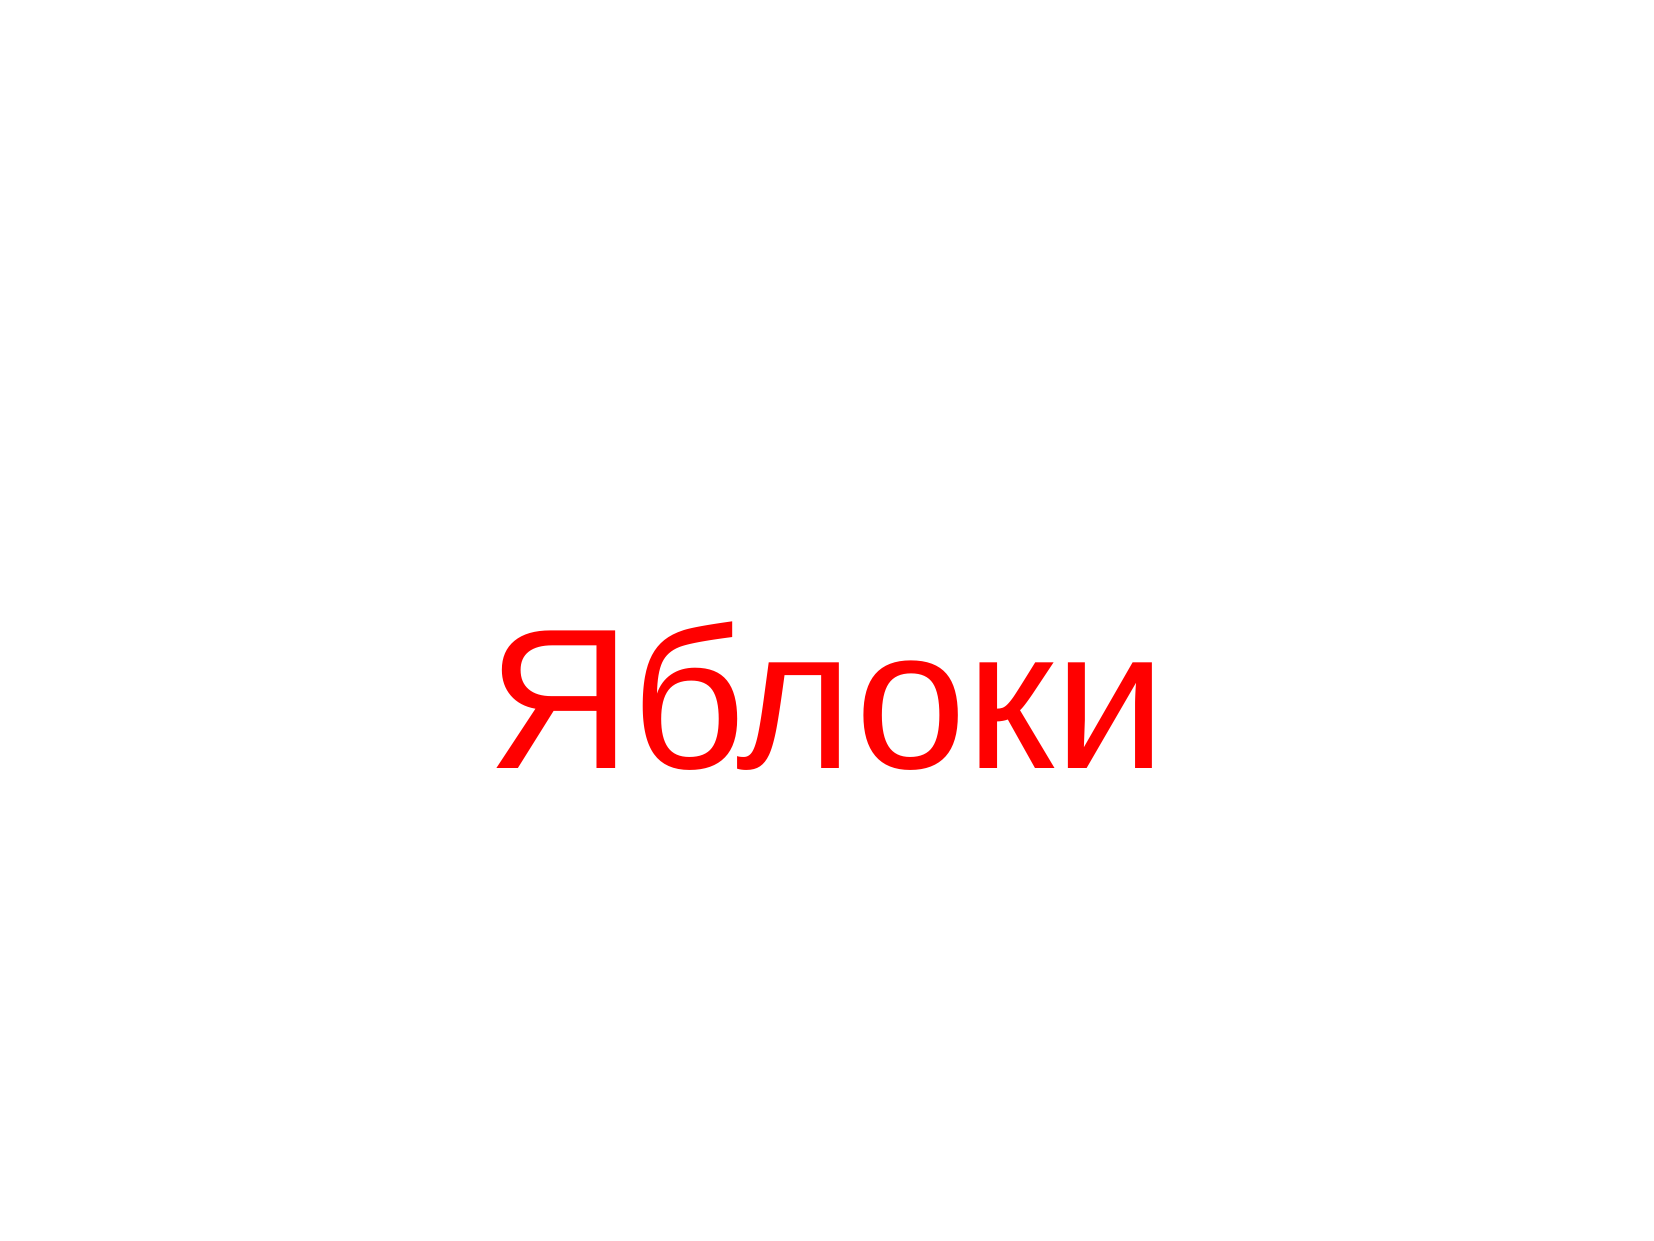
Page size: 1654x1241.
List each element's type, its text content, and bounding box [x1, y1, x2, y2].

subtitle Яблоки [82, 290, 1571, 1109]
